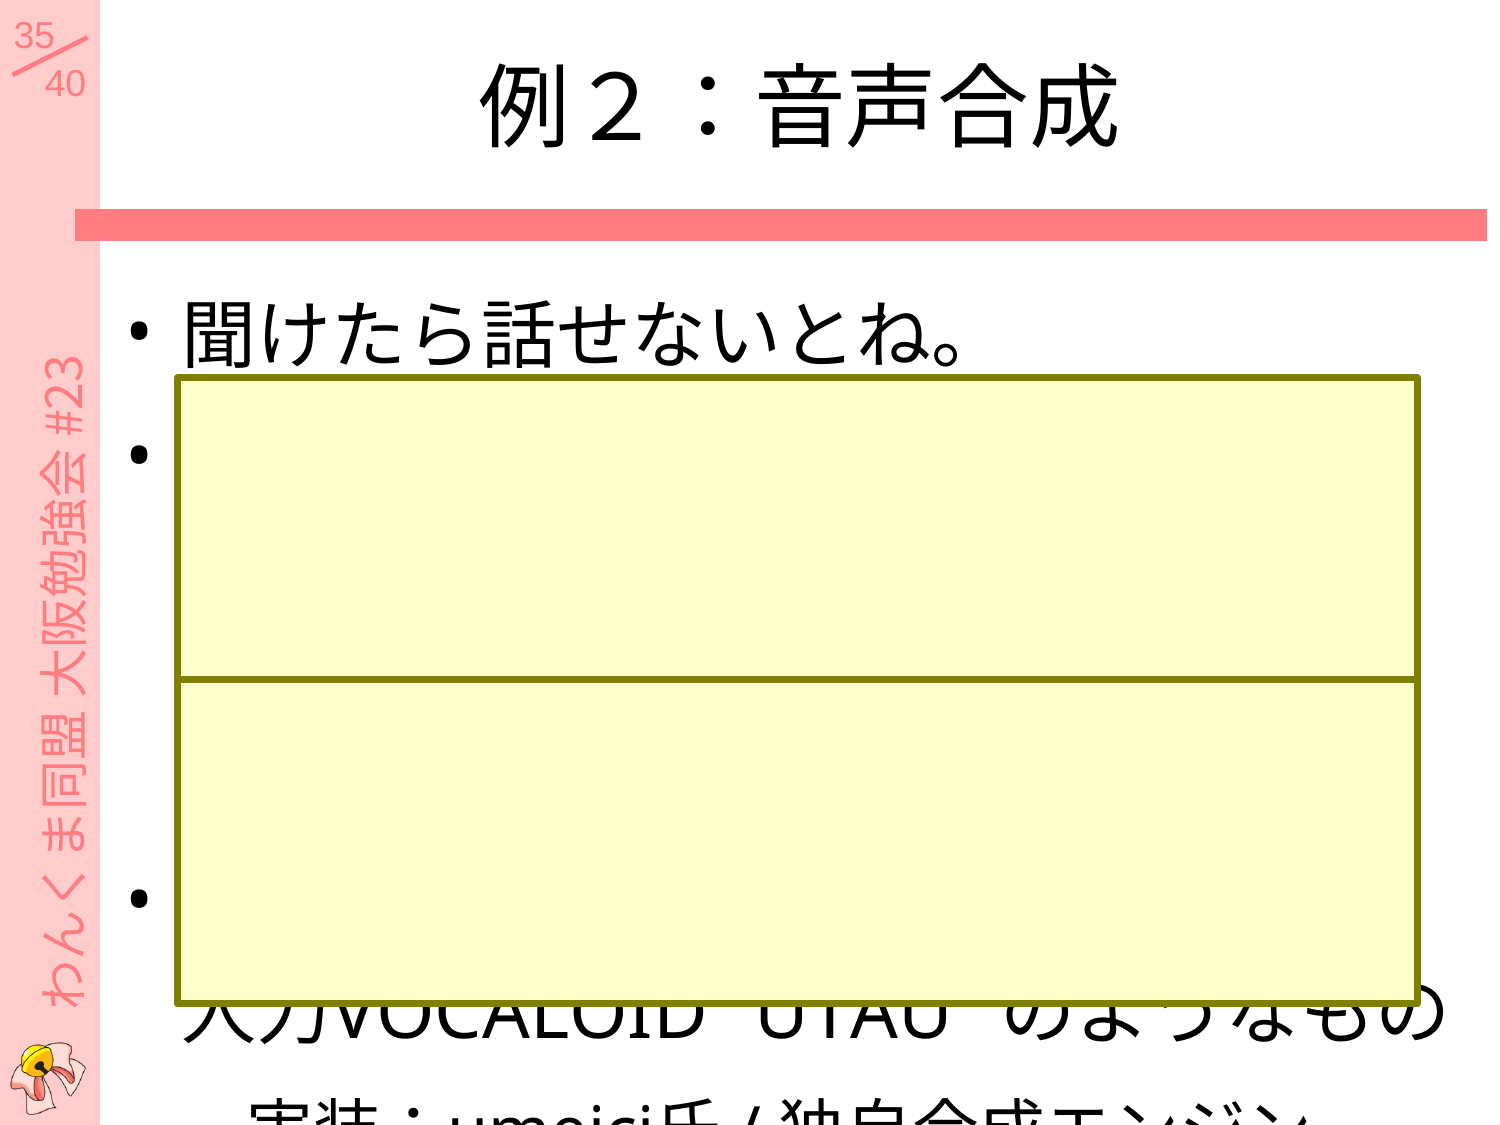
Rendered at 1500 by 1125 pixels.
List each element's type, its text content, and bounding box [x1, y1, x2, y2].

list 聞けたら話せないとね。 AquesTalkSAORI 名前の通りAquesTalkエンジン 実装：浮子屋氏 初出：2008/2/2 「葉梨」MAKOTO 人力VOCALOID “UTAU” のようなもの 実装：umeici氏 / 独自合成エンジン 初出：2001/11/27 [125, 275, 1476, 1101]
title 例２：音声合成 [125, 0, 1476, 218]
text_box [177, 377, 1418, 1004]
picture [10, 1042, 86, 1115]
